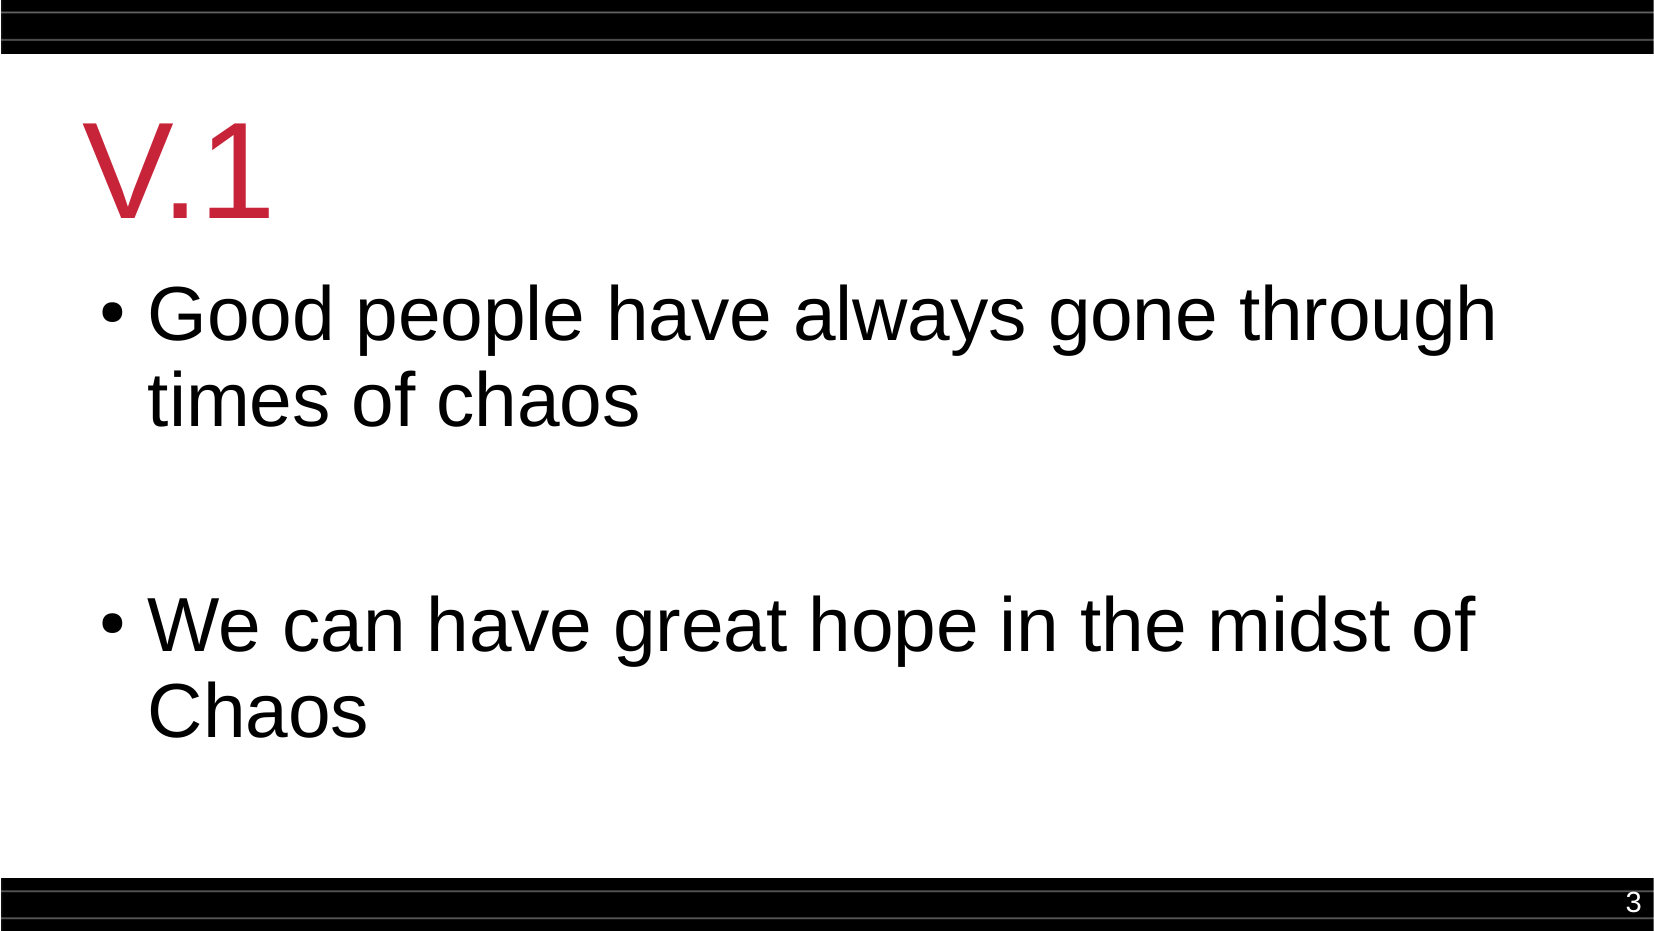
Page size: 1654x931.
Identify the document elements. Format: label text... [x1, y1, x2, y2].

list Good people have always gone through times of chaos We can have great hope in the midst of Chaos [82, 271, 1571, 758]
picture [1, 878, 1654, 931]
picture [1, 0, 1654, 54]
title V.1 [82, 92, 1571, 249]
